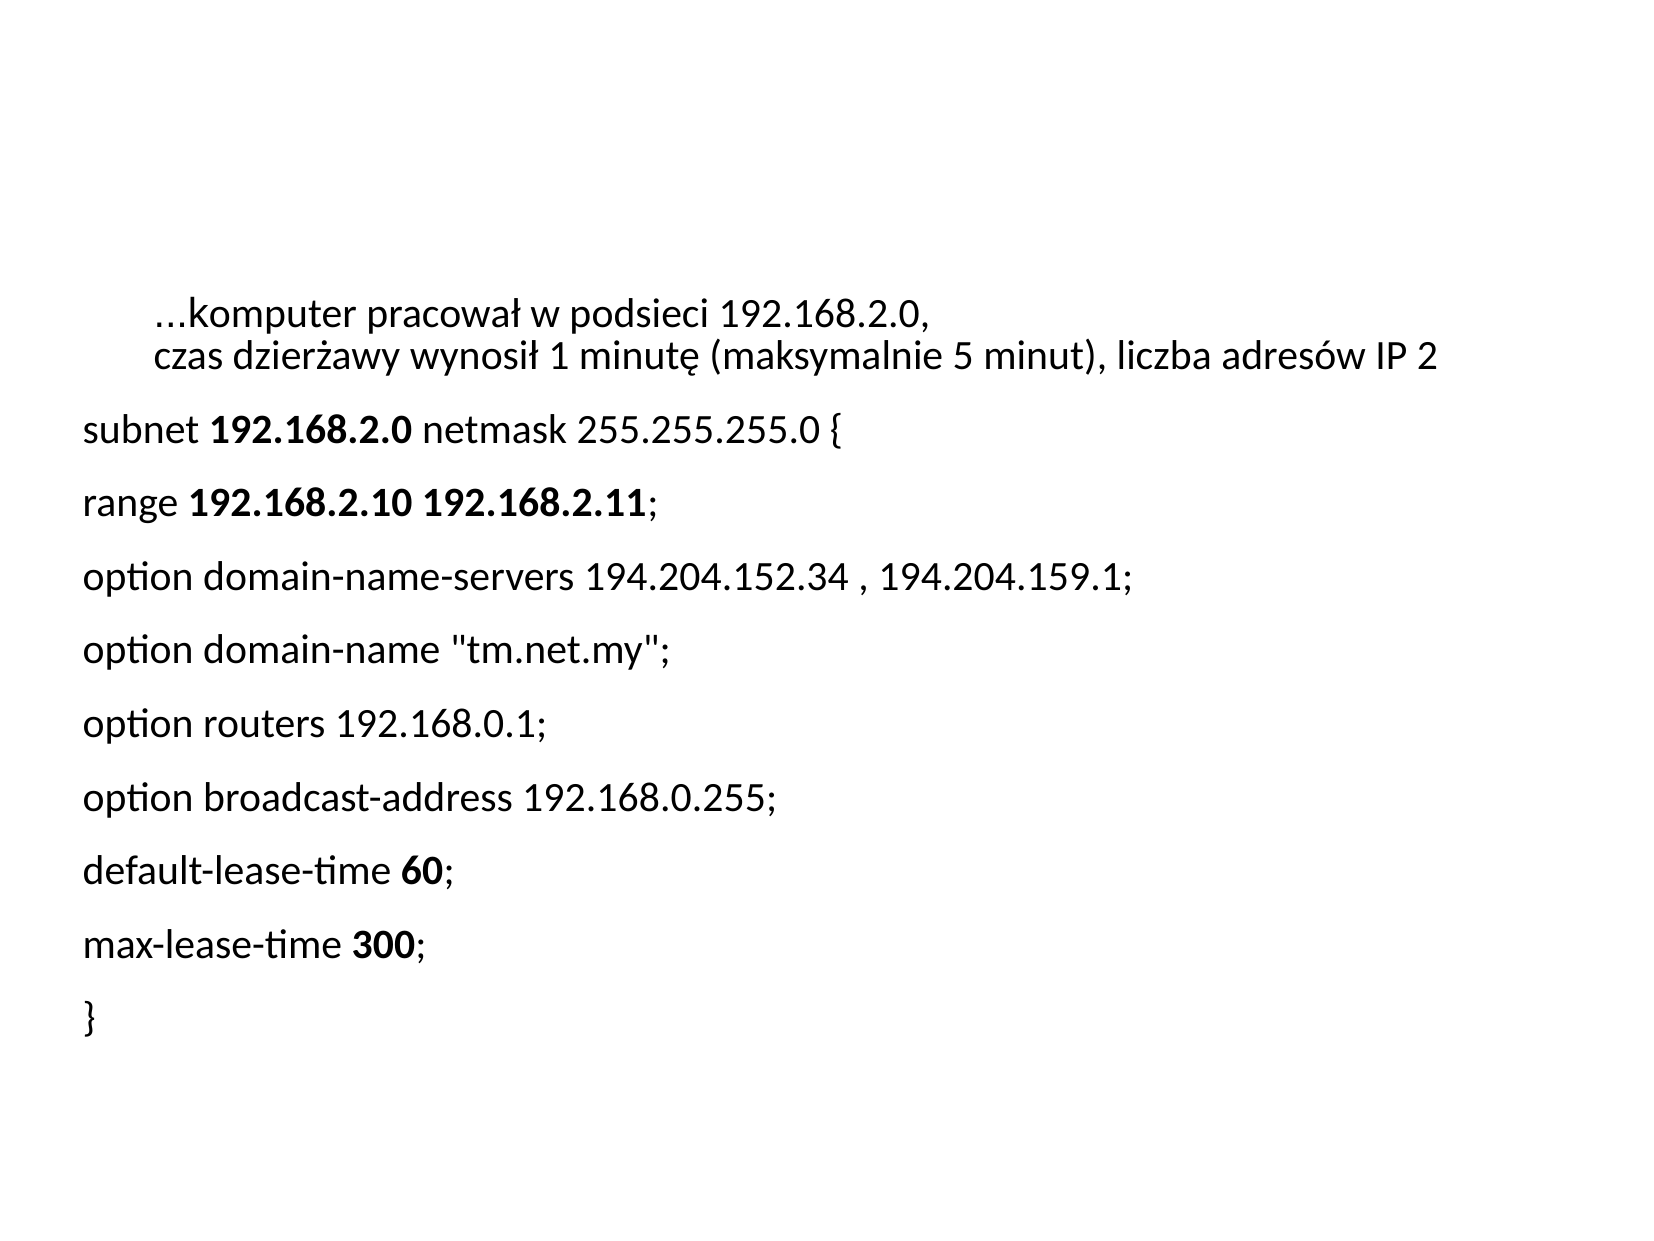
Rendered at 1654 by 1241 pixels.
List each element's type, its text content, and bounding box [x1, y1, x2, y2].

list ...komputer pracował w podsieci 192.168.2.0, czas dzierżawy wynosił 1 minutę (maksymalnie 5 minut), liczba adresów IP 2 subnet 192.168.2.0 netmask 255.255.255.0 { range 192.168.2.10 192.168.2.11; option domain-name-servers 194.204.152.34 , 194.204.159.1; option domain-name "tm.net.my"; option routers 192.168.0.1; option broadcast-address 192.168.0.255; default-lease-time 60; max-lease-time 300; } [82, 290, 1538, 1170]
